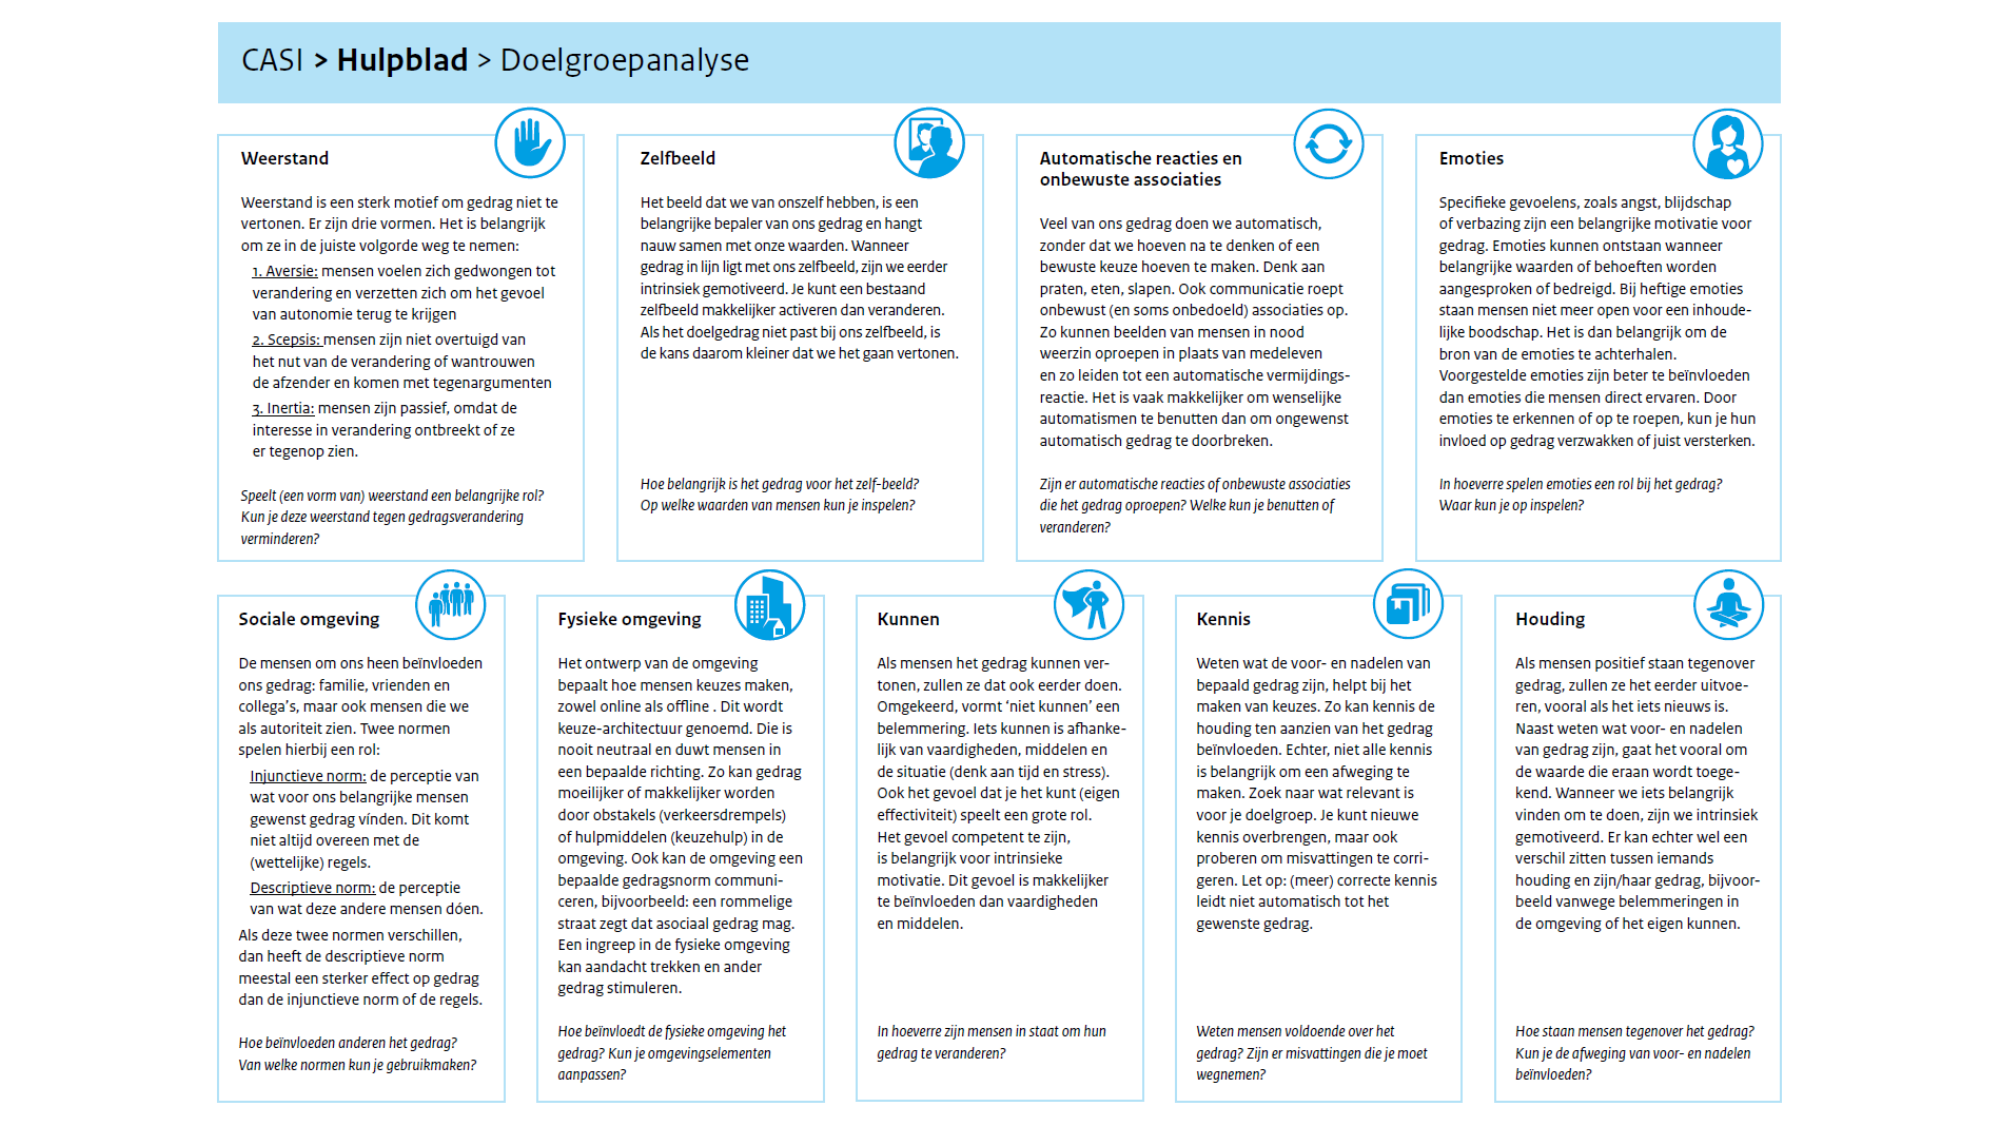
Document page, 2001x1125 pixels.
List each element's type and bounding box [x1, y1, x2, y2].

picture [197, 0, 1803, 1125]
